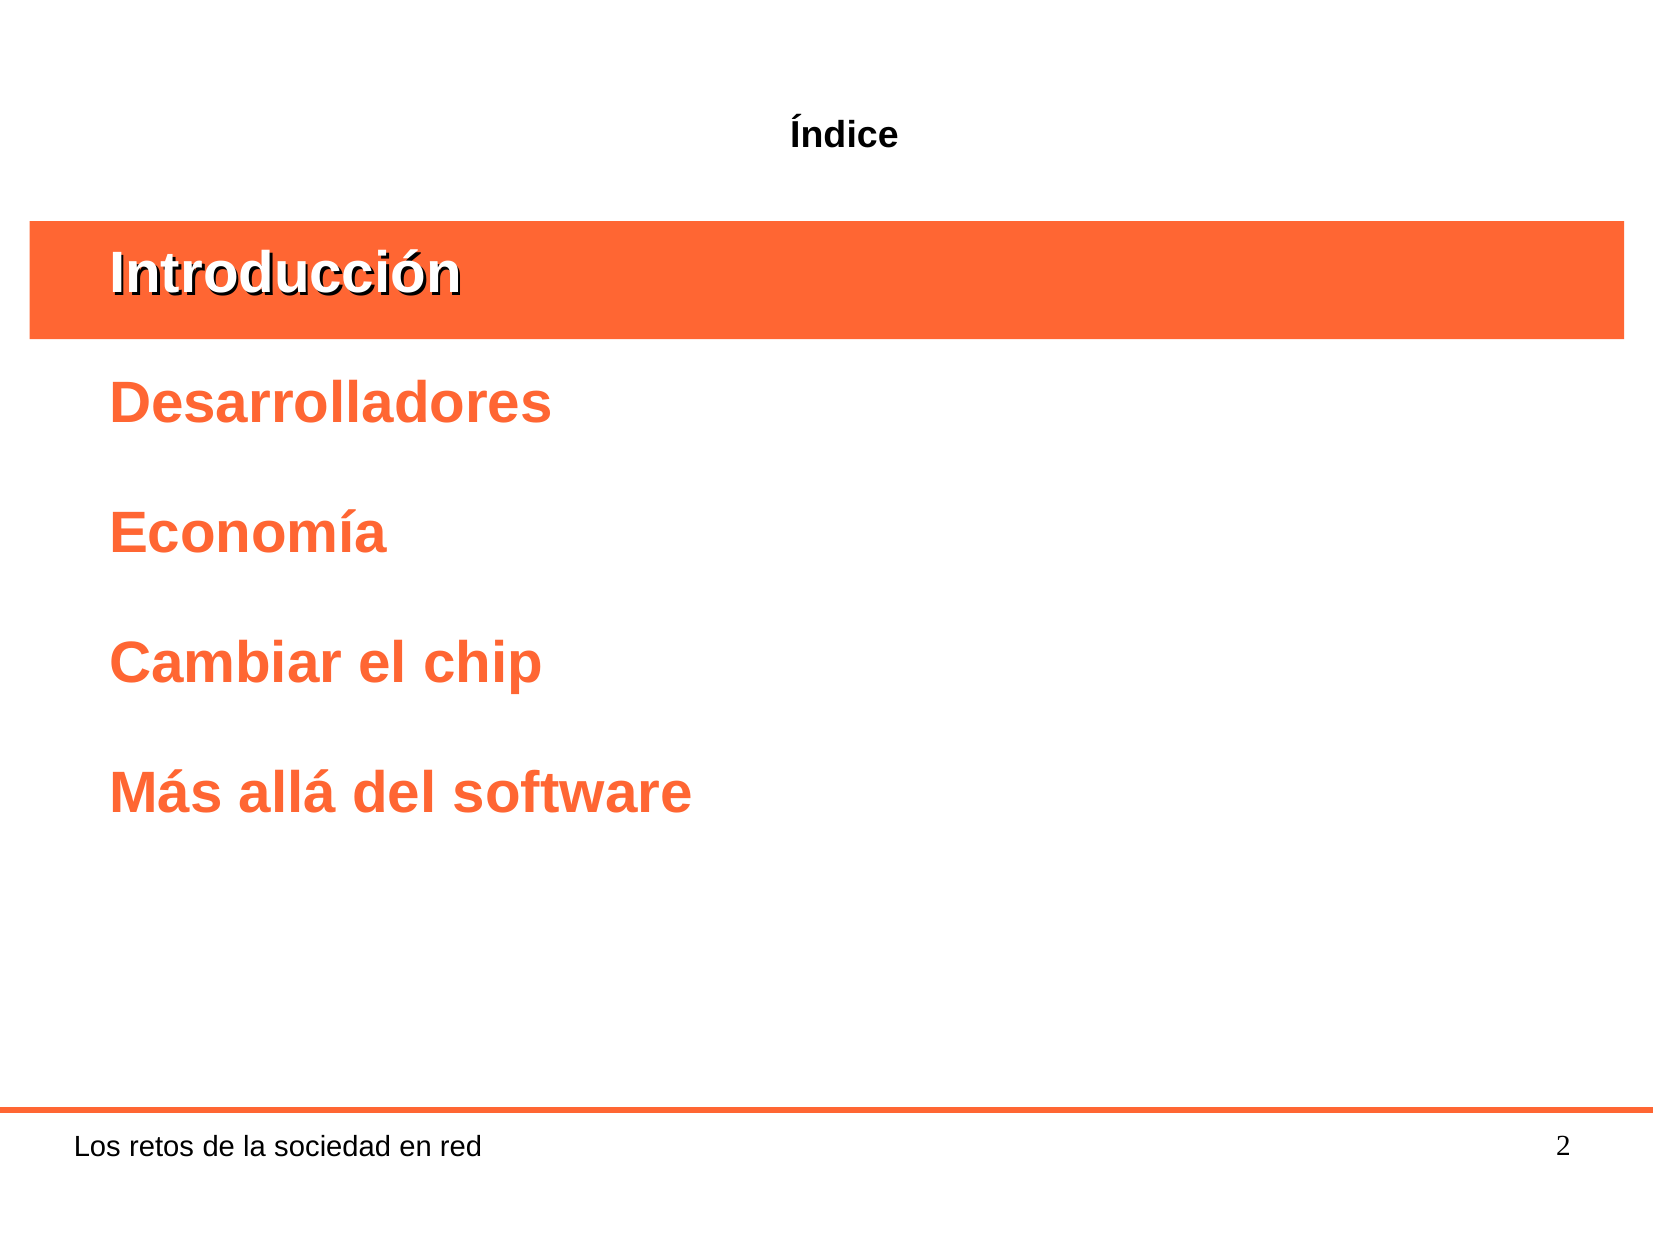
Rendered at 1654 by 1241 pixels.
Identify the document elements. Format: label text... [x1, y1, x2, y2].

text_box Los retos de la sociedad en red [59, 1122, 975, 1172]
text_box [29, 221, 59, 340]
text_box Índice Introducción Desarrolladores Economía Cambiar el chip Más allá del software [59, 106, 1595, 930]
text_box [1595, 221, 1625, 340]
